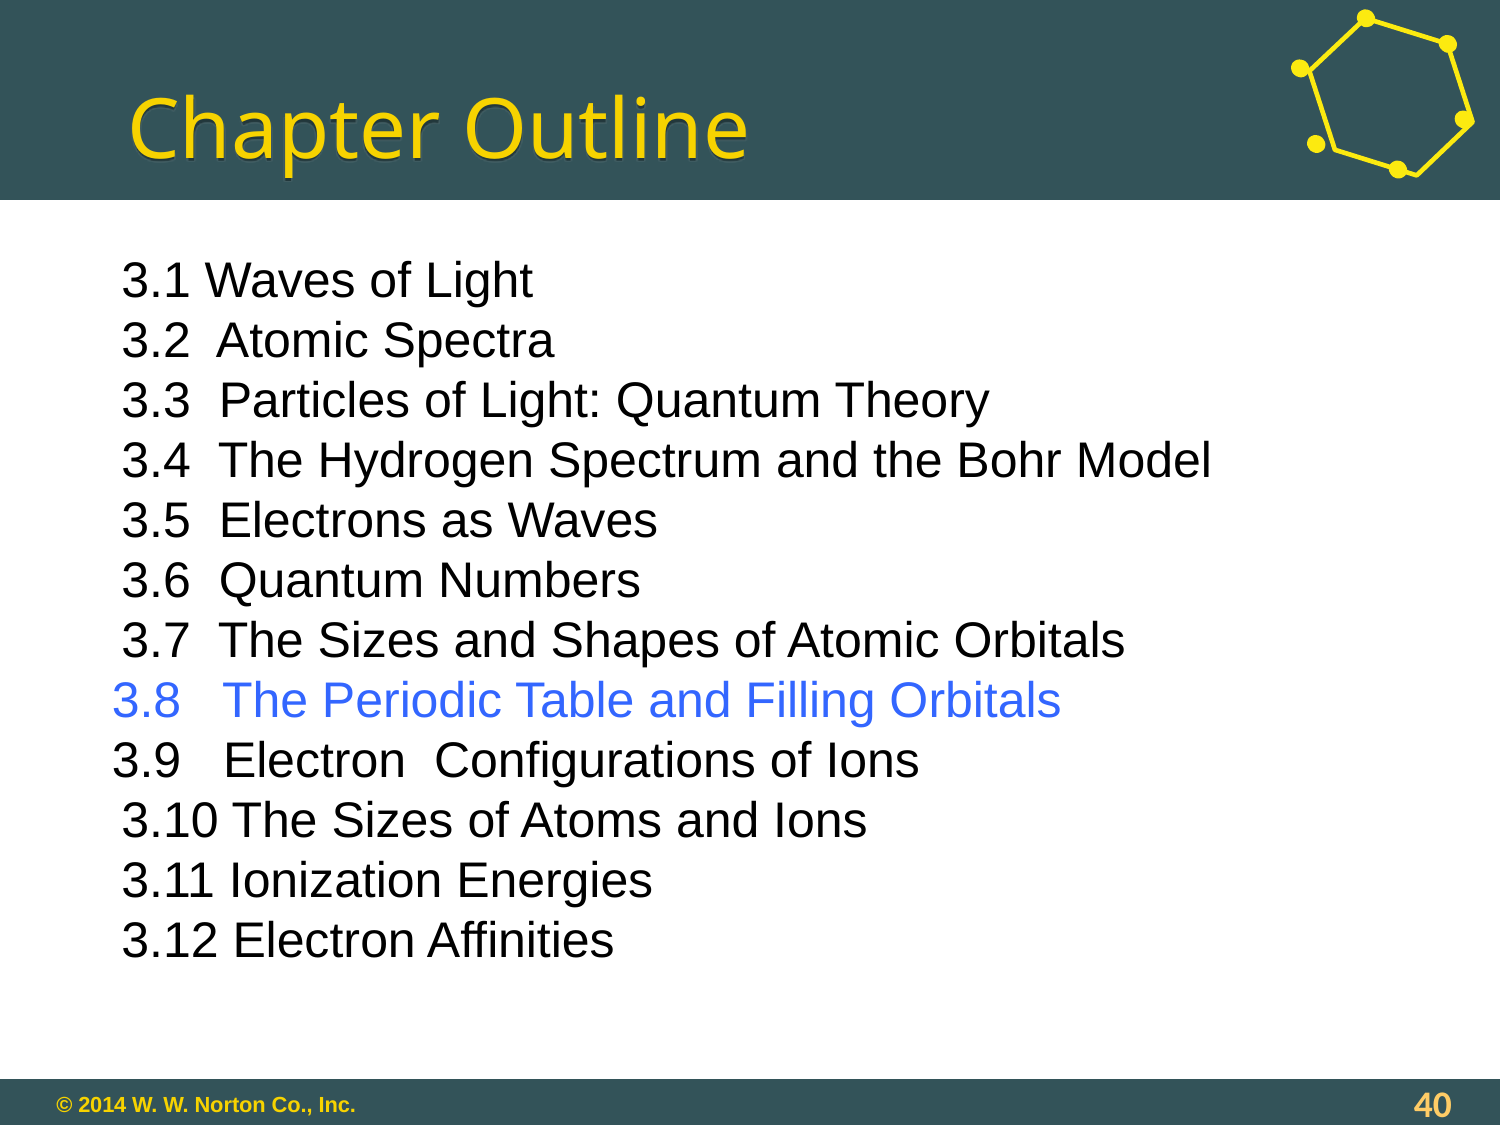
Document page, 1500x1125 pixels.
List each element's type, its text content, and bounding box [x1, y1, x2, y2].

slide_number <number> [1390, 1076, 1468, 1125]
title Chapter Outline [112, 50, 1388, 200]
list 3.1 Waves of Light 3.2 Atomic Spectra 3.3 Particles of Light: Quantum Theory 3.4 The Hydrogen Spectrum and the Bohr Model 3.5 Electrons as Waves 3.6 Quantum Numbers 3.7 The Sizes and Shapes of Atomic Orbitals 3.8 The Periodic Table and Filling Orbitals 3.9 Electron Configurations of Ions 3.10 The Sizes of Atoms and Ions 3.11 Ionization Energies 3.12 Electron Affinities [96, 239, 1322, 990]
